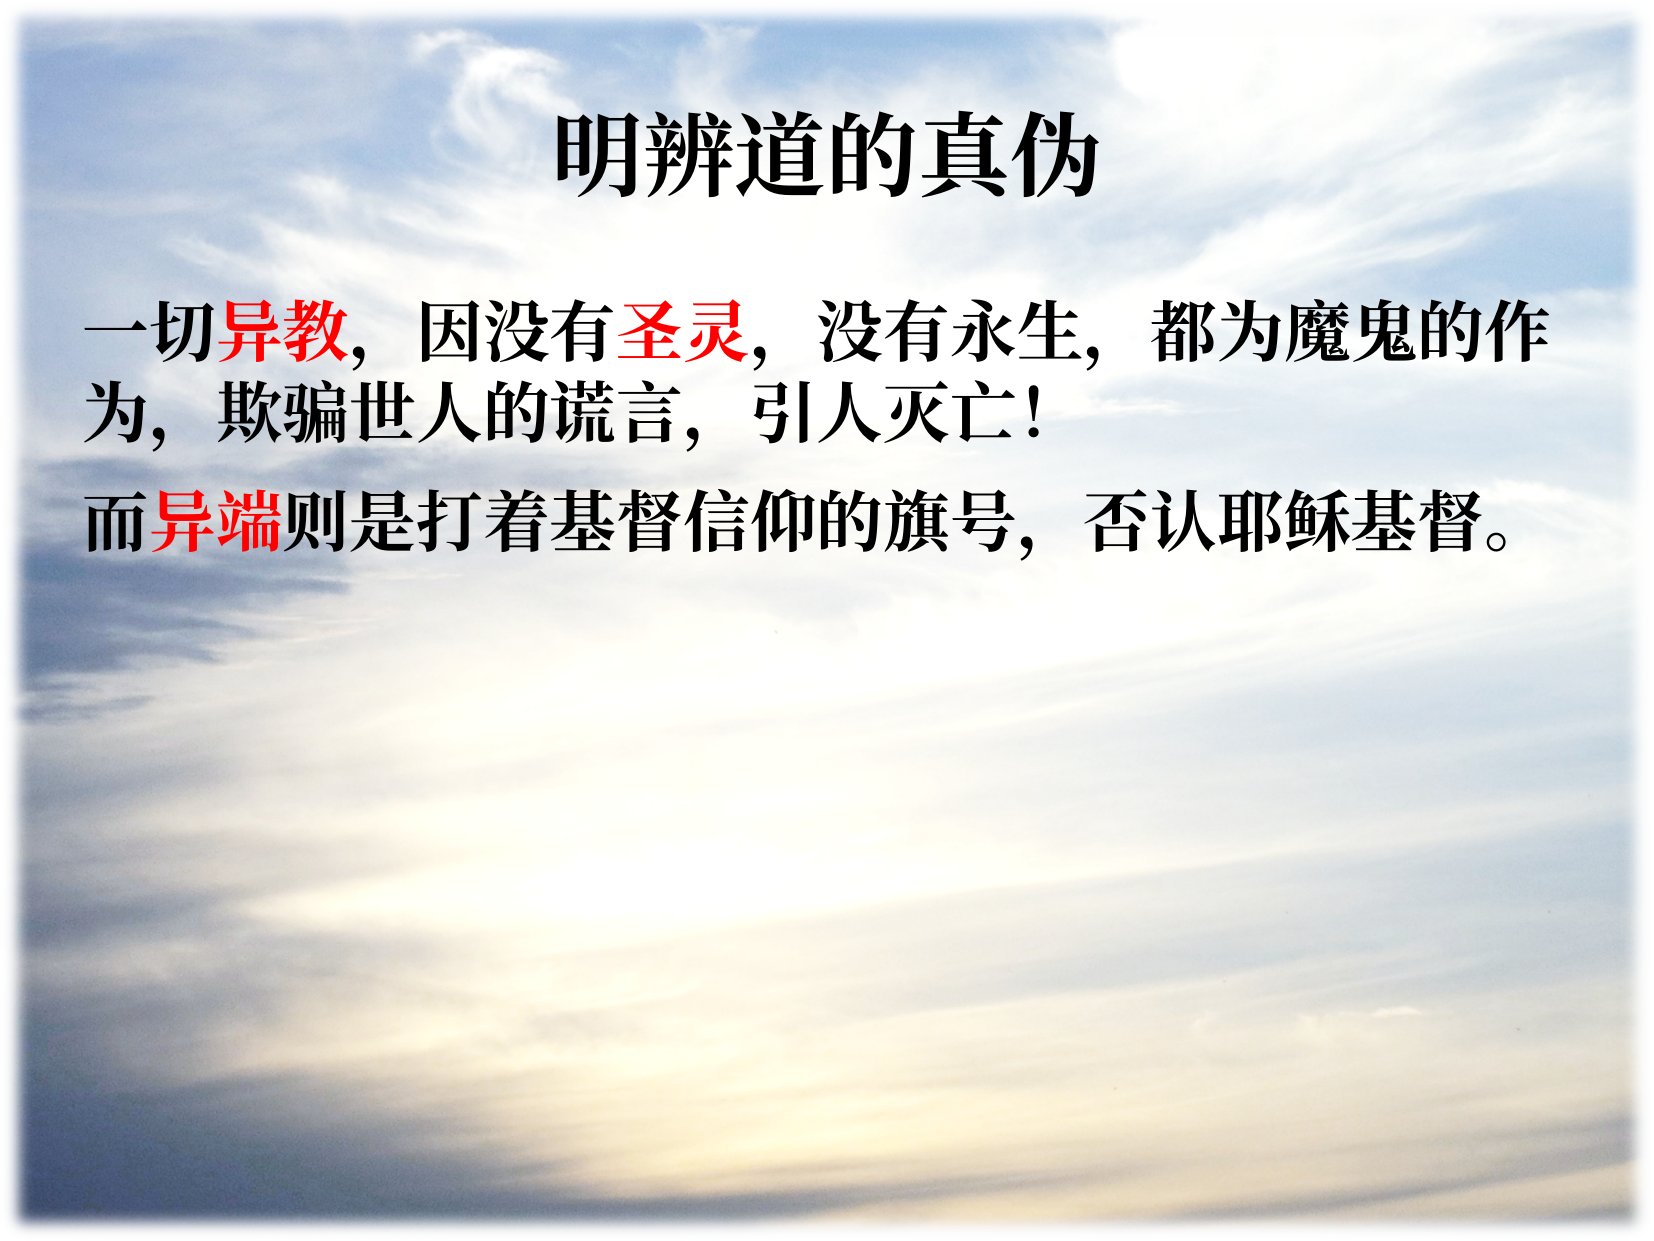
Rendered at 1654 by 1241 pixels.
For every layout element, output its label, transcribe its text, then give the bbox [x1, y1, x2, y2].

title 明辨道的真伪 [82, 49, 1571, 257]
list 一切异教，因没有圣灵，没有永生，都为魔鬼的作为，欺骗世人的谎言，引人灭亡！ 而异端则是打着基督信仰的旗号，否认耶稣基督。 [82, 290, 1571, 1109]
picture [0, 0, 1654, 1241]
